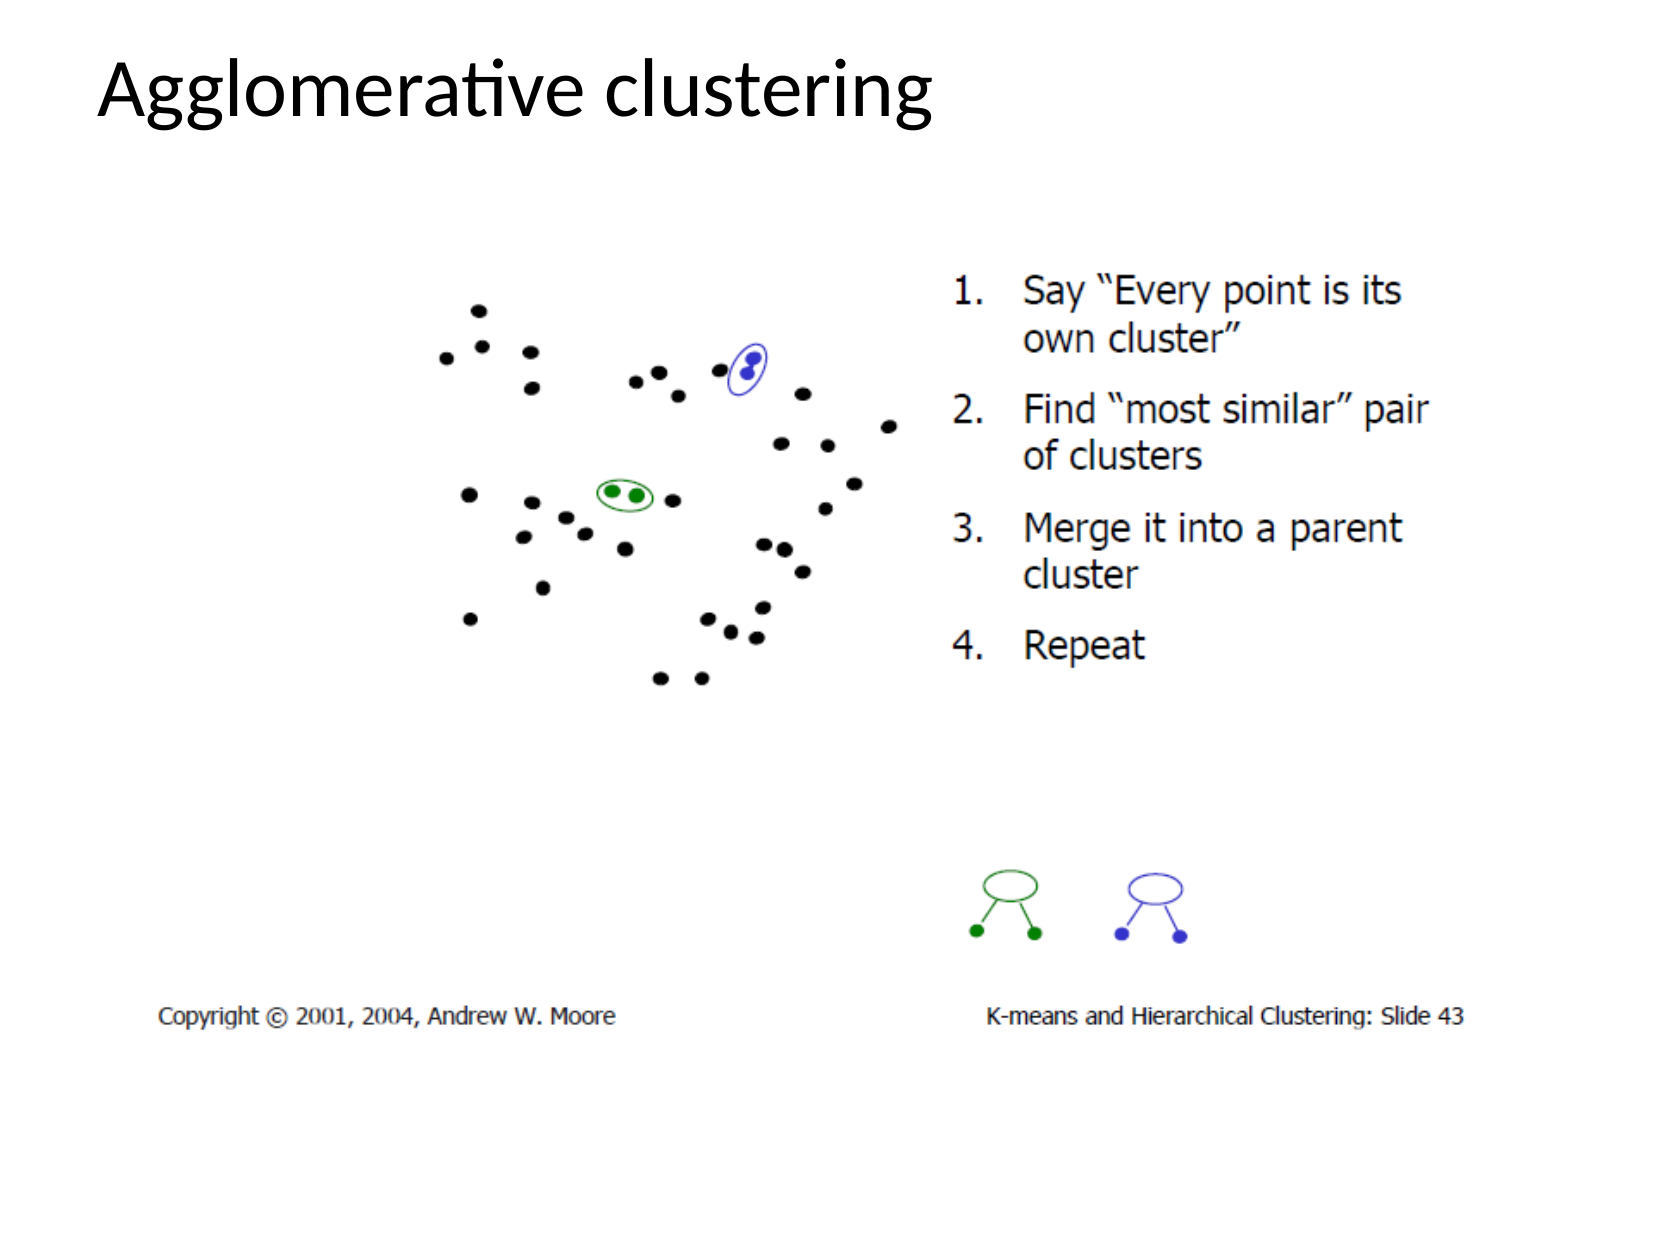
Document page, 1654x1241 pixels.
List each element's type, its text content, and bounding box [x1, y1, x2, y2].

text_box Agglomerative clustering [82, 0, 1571, 166]
picture [130, 227, 1510, 1037]
